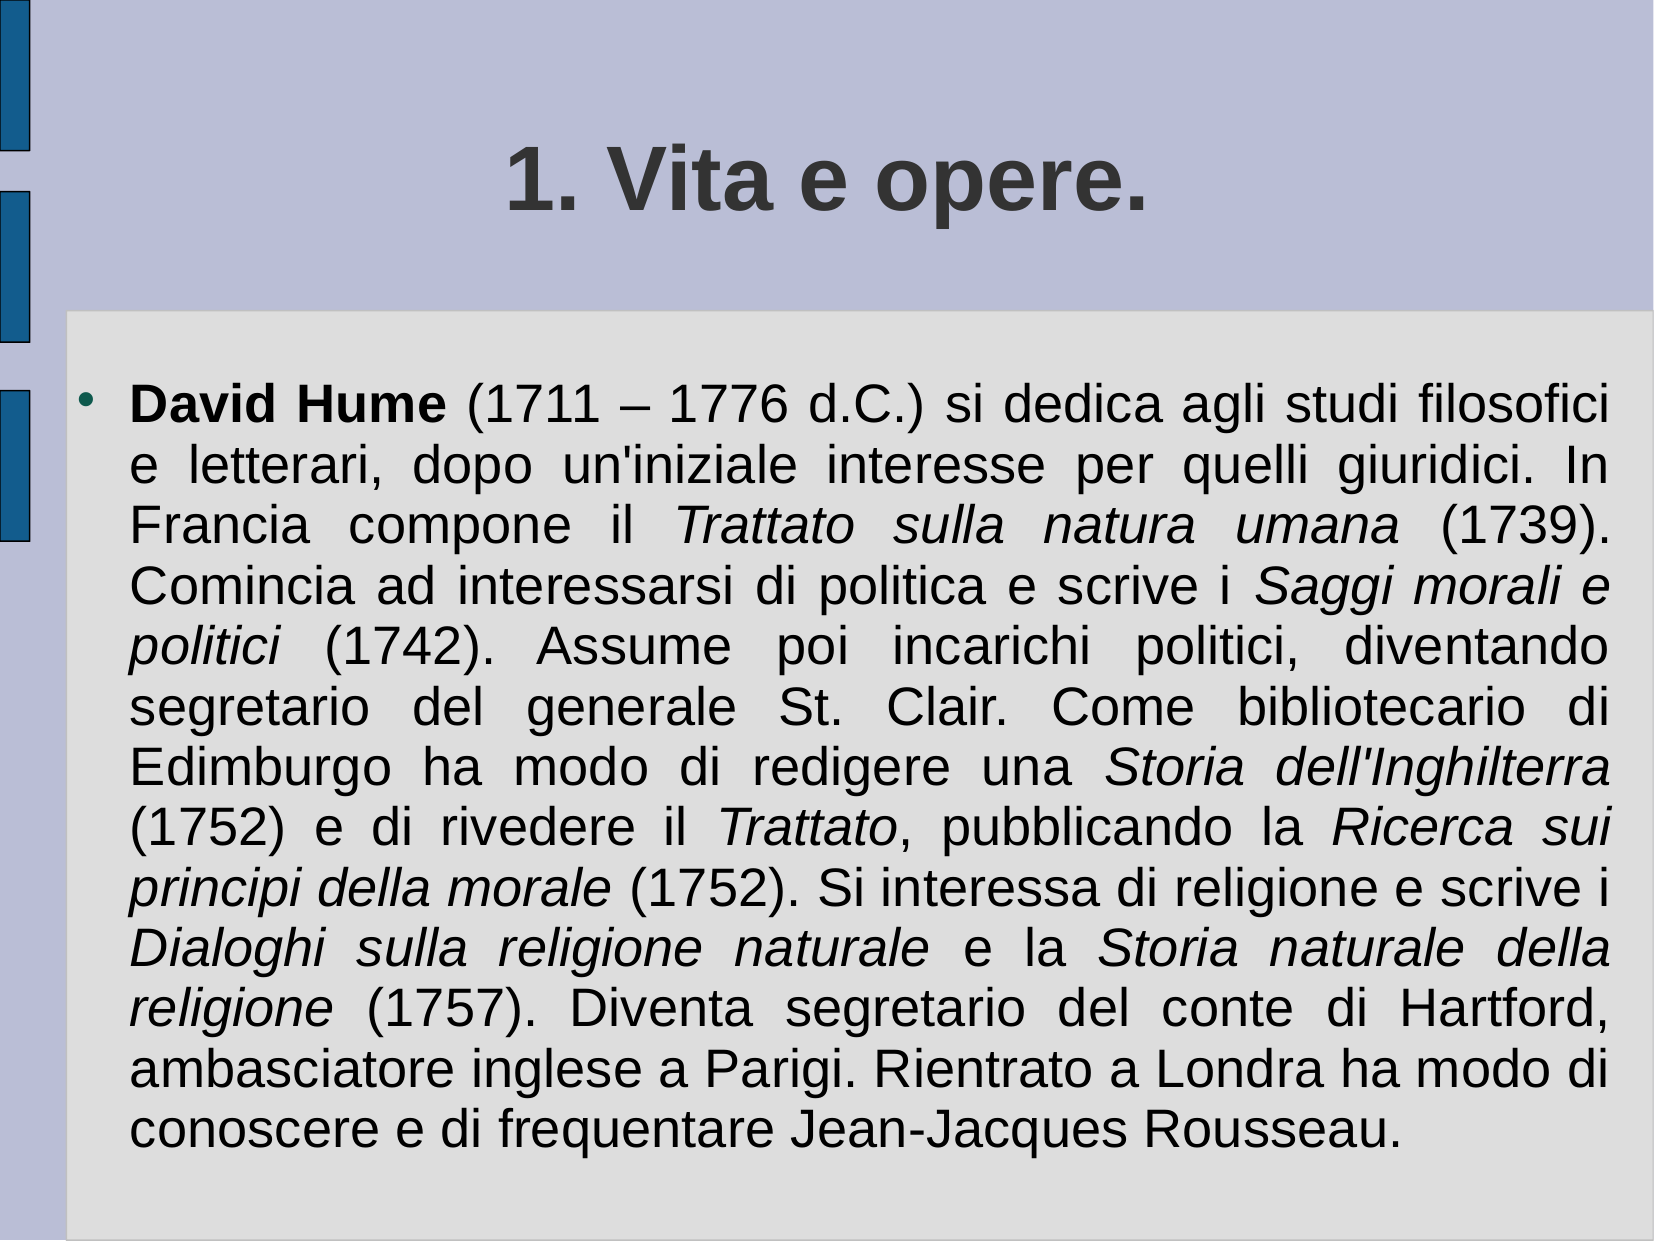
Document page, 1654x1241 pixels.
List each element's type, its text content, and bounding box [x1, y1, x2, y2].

list David Hume (1711 – 1776 d.C.) si dedica agli studi filosofici e letterari, dopo un'iniziale interesse per quelli giuridici. In Francia compone il Trattato sulla natura umana (1739). Comincia ad interessarsi di politica e scrive i Saggi morali e politici (1742). Assume poi incarichi politici, diventando segretario del generale St. Clair. Come bibliotecario di Edimburgo ha modo di redigere una Storia dell'Inghilterra (1752) e di rivedere il Trattato, pubblicando la Ricerca sui principi della morale (1752). Si interessa di religione e scrive i Dialoghi sulla religione naturale e la Storia naturale della religione (1757). Diventa segretario del conte di Hartford, ambasciatore inglese a Parigi. Rientrato a Londra ha modo di conoscere e di frequentare Jean-Jacques Rousseau. [59, 370, 1613, 1160]
title 1. Vita e opere. [121, 73, 1534, 281]
